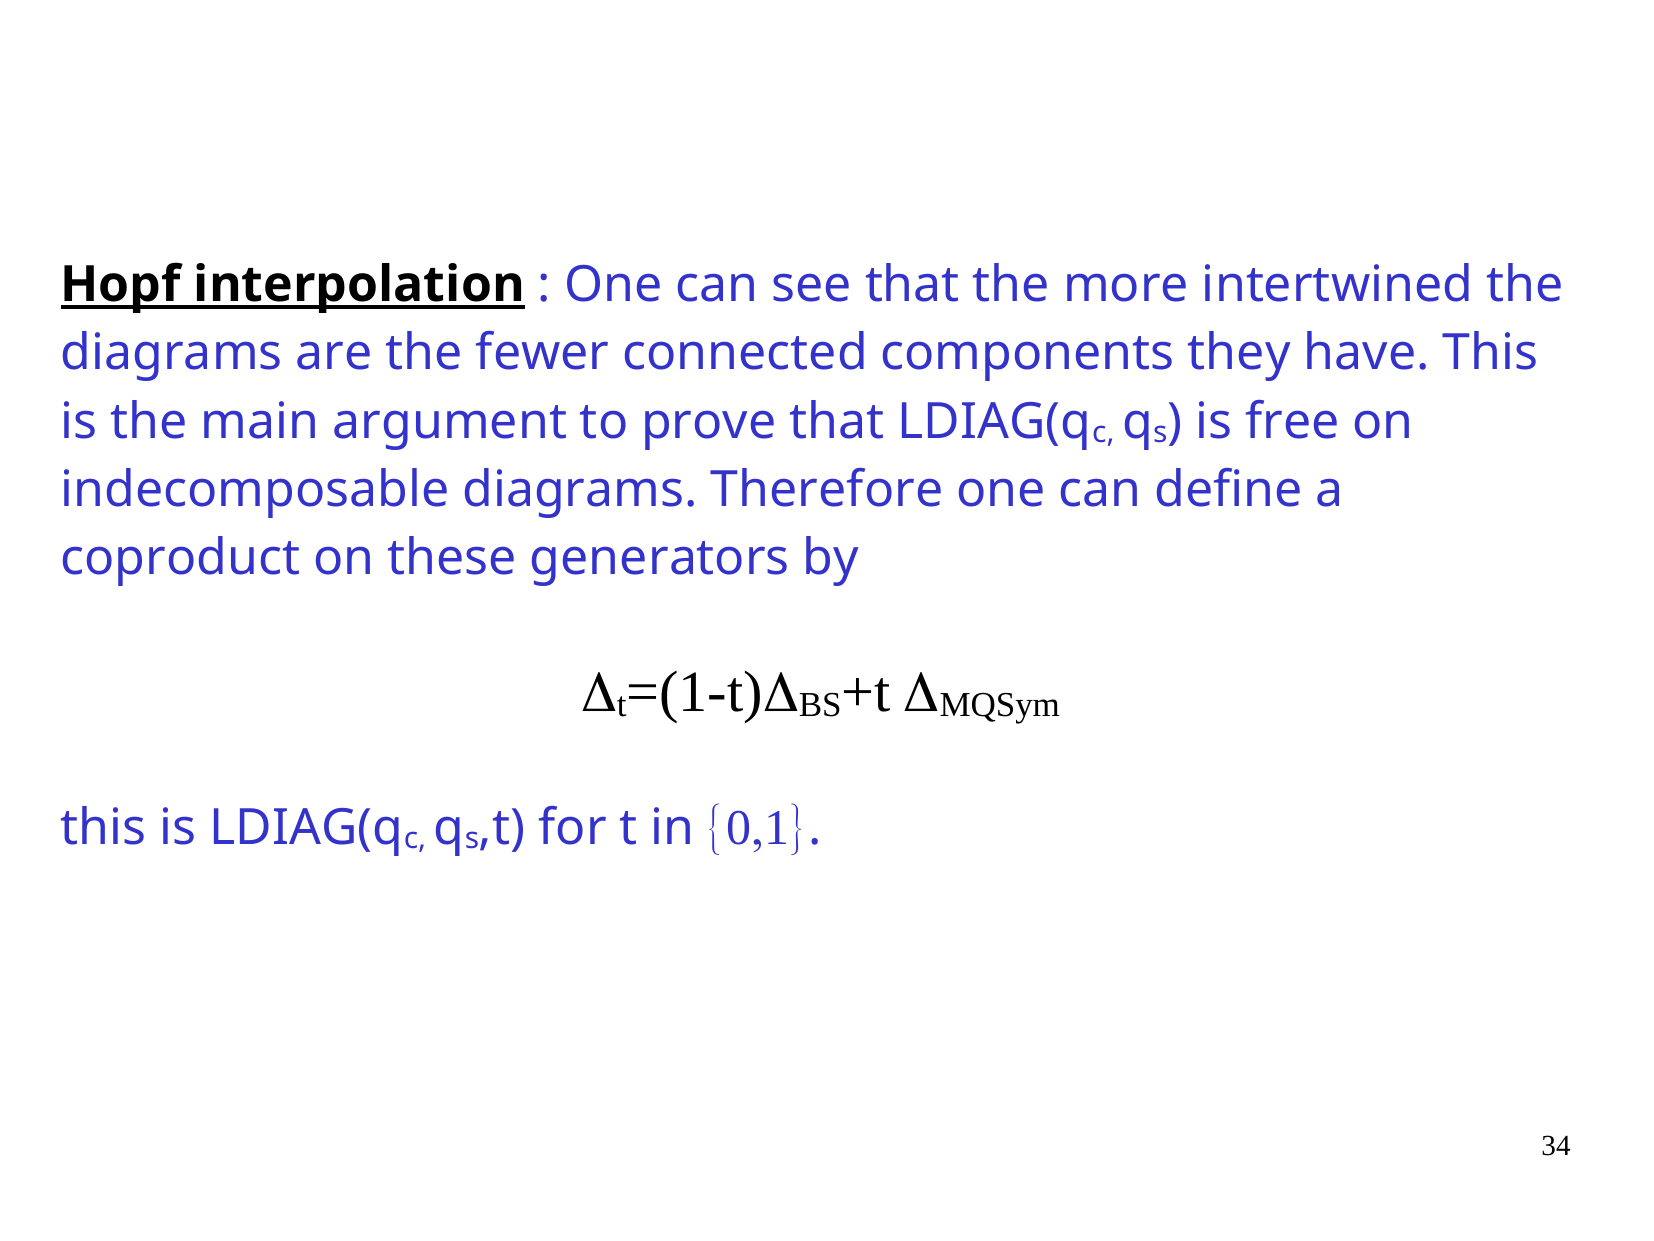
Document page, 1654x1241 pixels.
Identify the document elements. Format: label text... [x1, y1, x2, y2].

text_box Hopf interpolation : One can see that the more intertwined the diagrams are the fewer connected components they have. This is the main argument to prove that LDIAG(qc, qs) is free on indecomposable diagrams. Therefore one can define a coproduct on these generators by t=(1-t)BS+t MQSym this is LDIAG(qc, qs,t) for t in 0,1. [46, 240, 1595, 1016]
